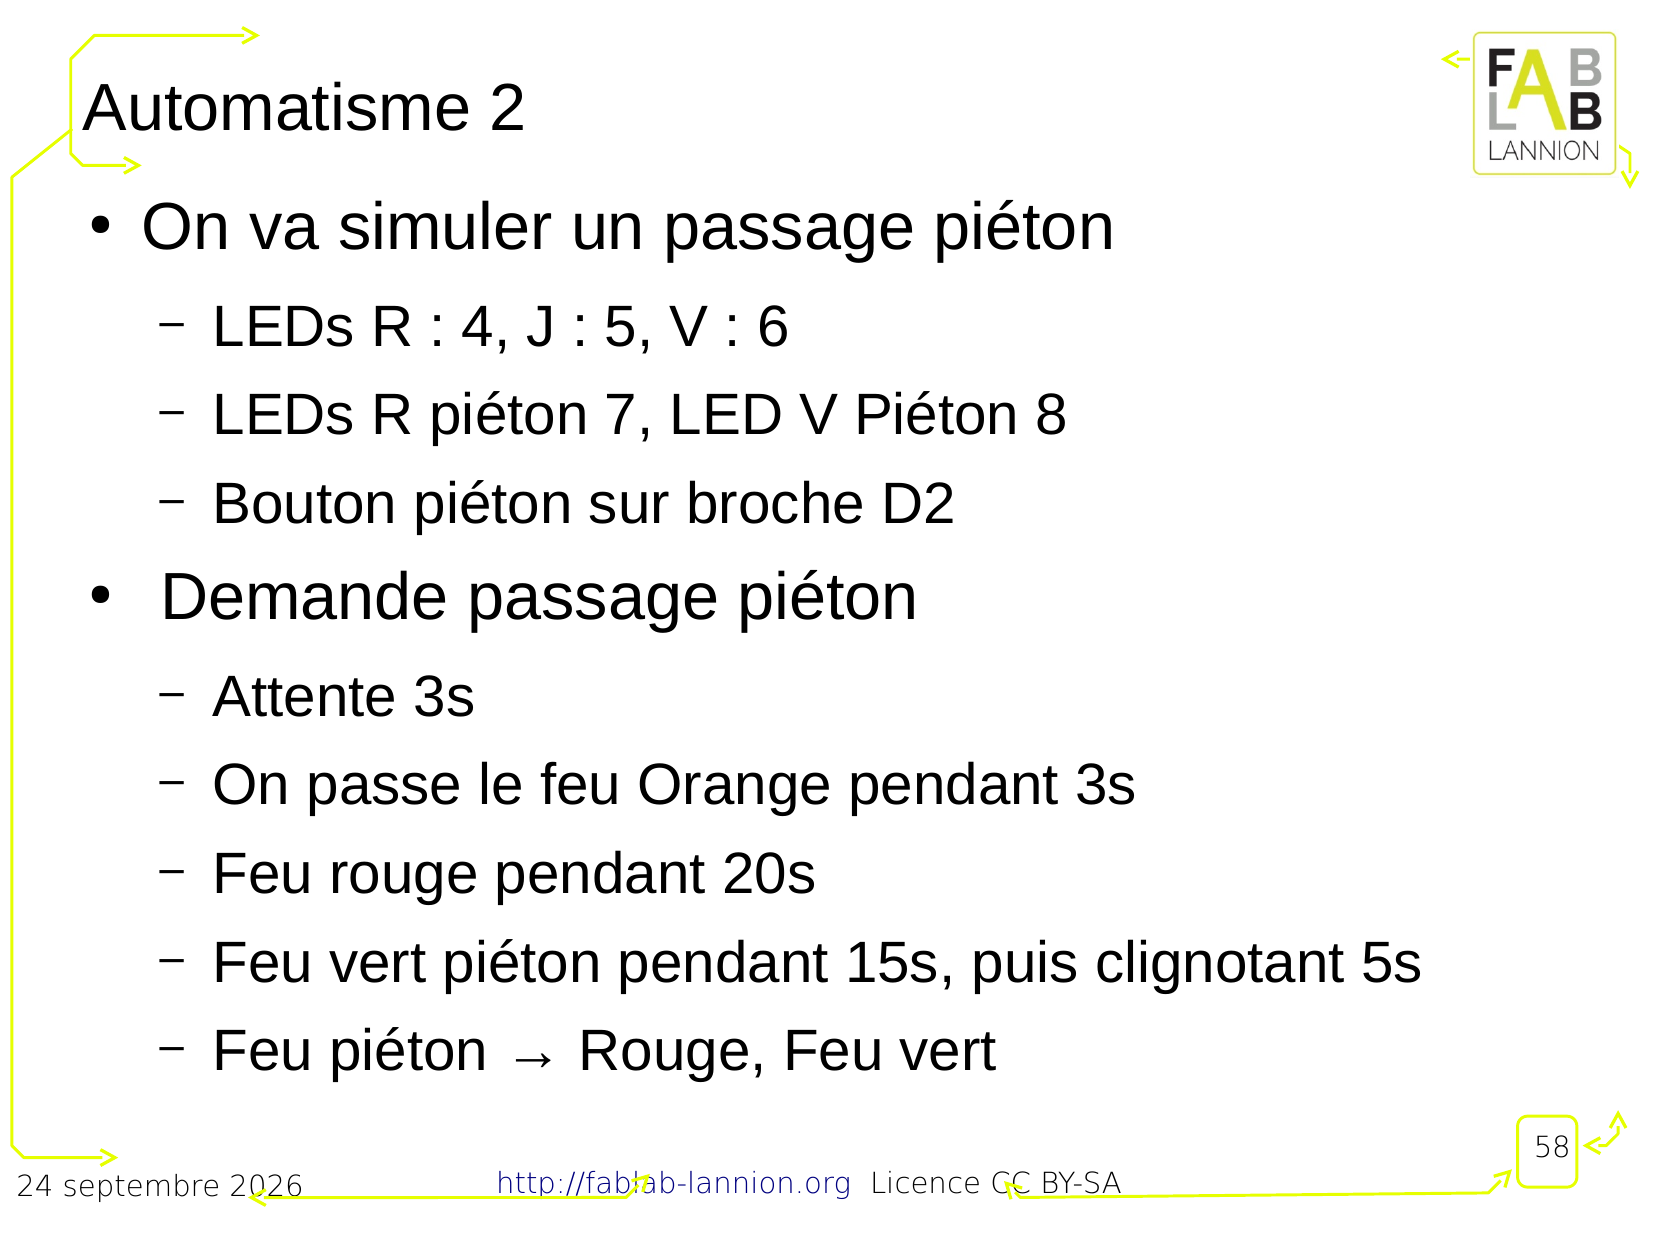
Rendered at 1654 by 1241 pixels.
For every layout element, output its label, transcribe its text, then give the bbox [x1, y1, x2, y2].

title Automatisme 2 [82, 49, 1441, 166]
list On va simuler un passage piéton LEDs R : 4, J : 5, V : 6 LEDs R piéton 7, LED V Piéton 8 Bouton piéton sur broche D2 Demande passage piéton Attente 3s On passe le feu Orange pendant 3s Feu rouge pendant 20s Feu vert piéton pendant 15s, puis clignotant 5s Feu piéton → Rouge, Feu vert [70, 188, 1560, 1111]
picture [1470, 29, 1619, 178]
